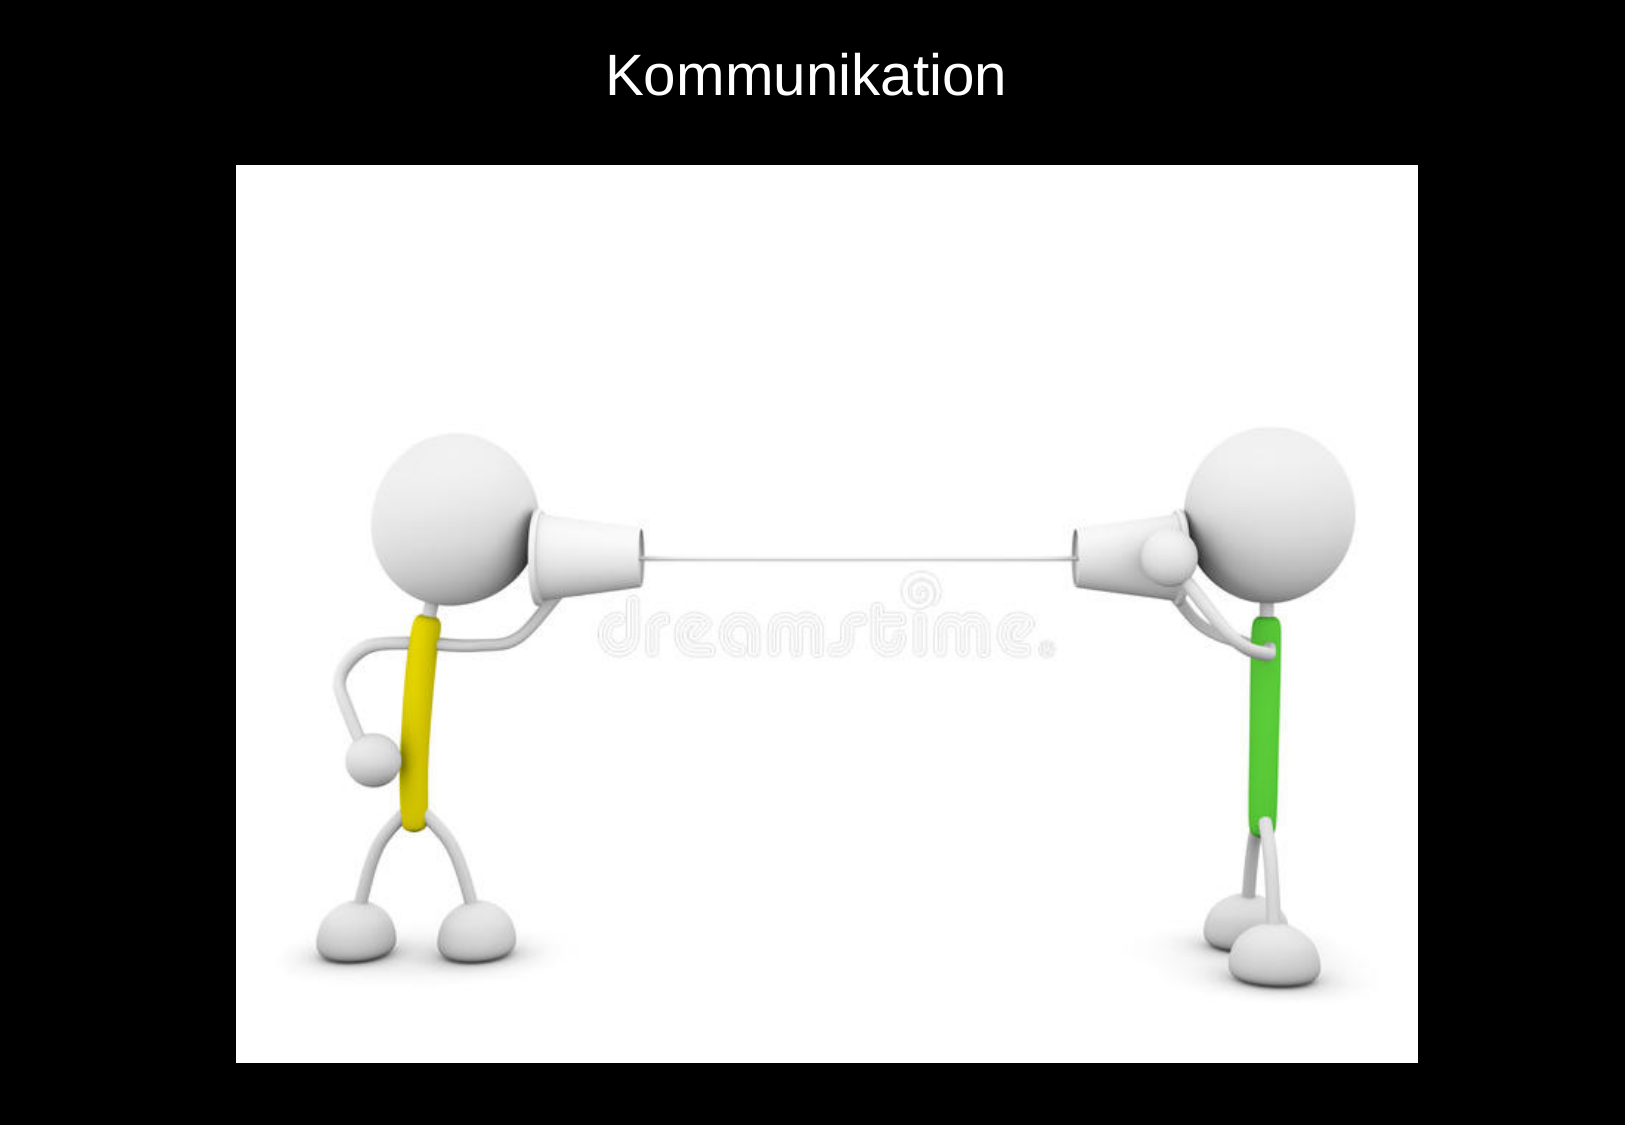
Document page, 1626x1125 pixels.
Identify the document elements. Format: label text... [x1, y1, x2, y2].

picture [236, 165, 1418, 1063]
text_box Kommunikation [460, 29, 1158, 130]
